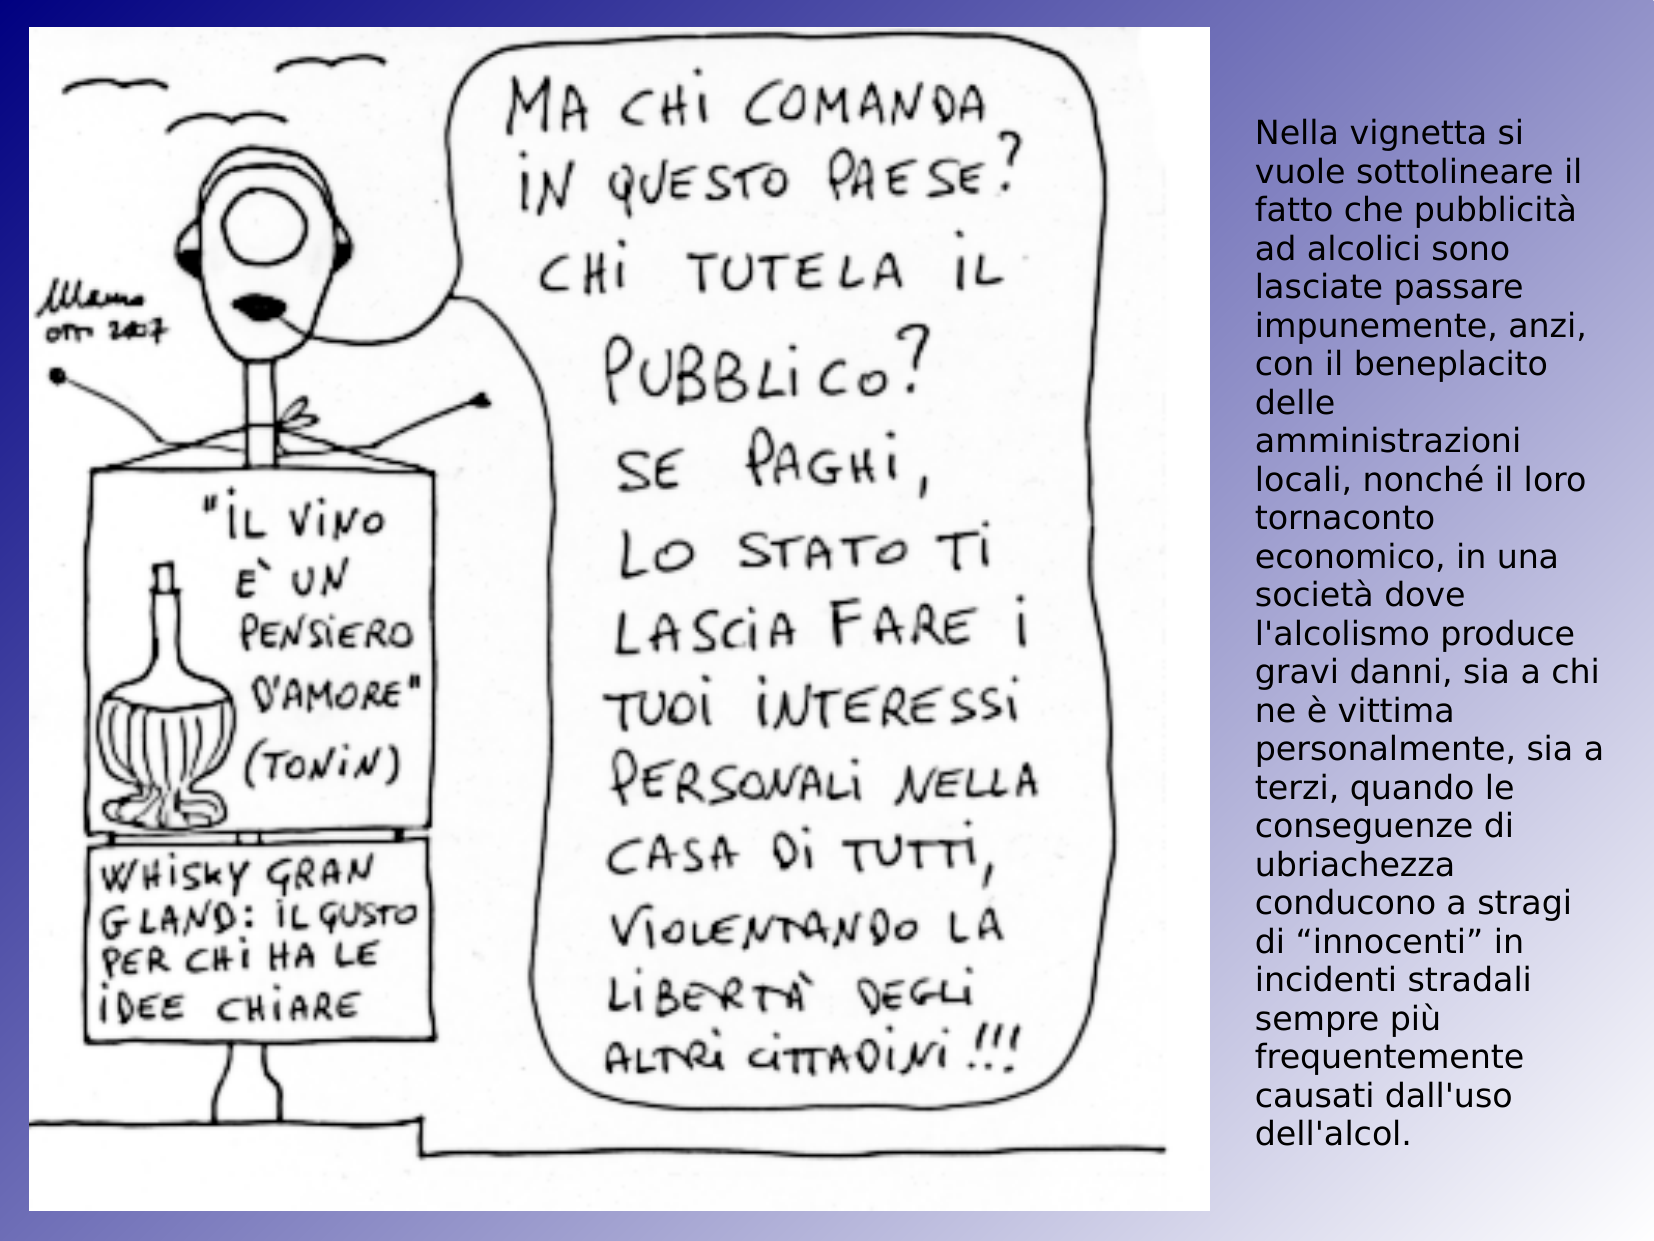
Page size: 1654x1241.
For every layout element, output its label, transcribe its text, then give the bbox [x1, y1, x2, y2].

text_box Nella vignetta si vuole sottolineare il fatto che pubblicità ad alcolici sono lasciate passare impunemente, anzi, con il beneplacito delle amministrazioni locali, nonché il loro tornaconto economico, in una società dove l'alcolismo produce gravi danni, sia a chi ne è vittima personalmente, sia a terzi, quando le conseguenze di ubriachezza conducono a stragi di “innocenti” in incidenti stradali sempre più frequentemente causati dall'uso dell'alcol. [1240, 29, 1625, 1211]
picture [29, 27, 1210, 1211]
